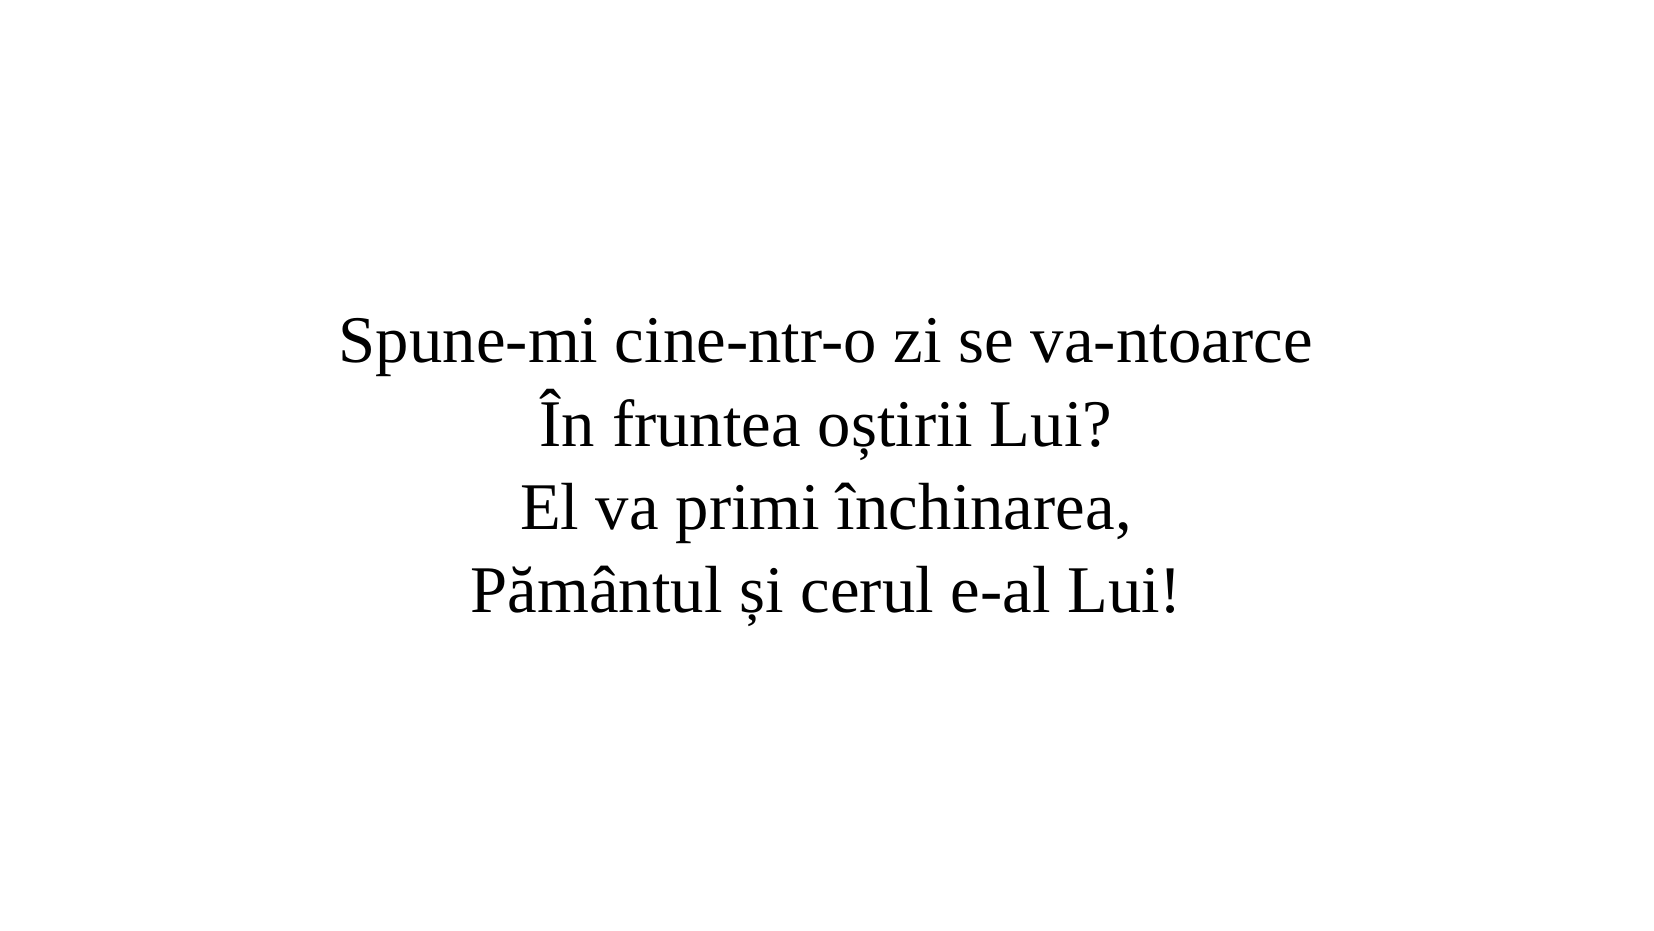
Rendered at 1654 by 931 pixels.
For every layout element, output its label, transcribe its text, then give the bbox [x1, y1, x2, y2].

subtitle Spune-mi cine-ntr-o zi se va-ntoarce În fruntea oștirii Lui? El va primi închinarea, Pământul și cerul e-al Lui! [300, 150, 1354, 781]
